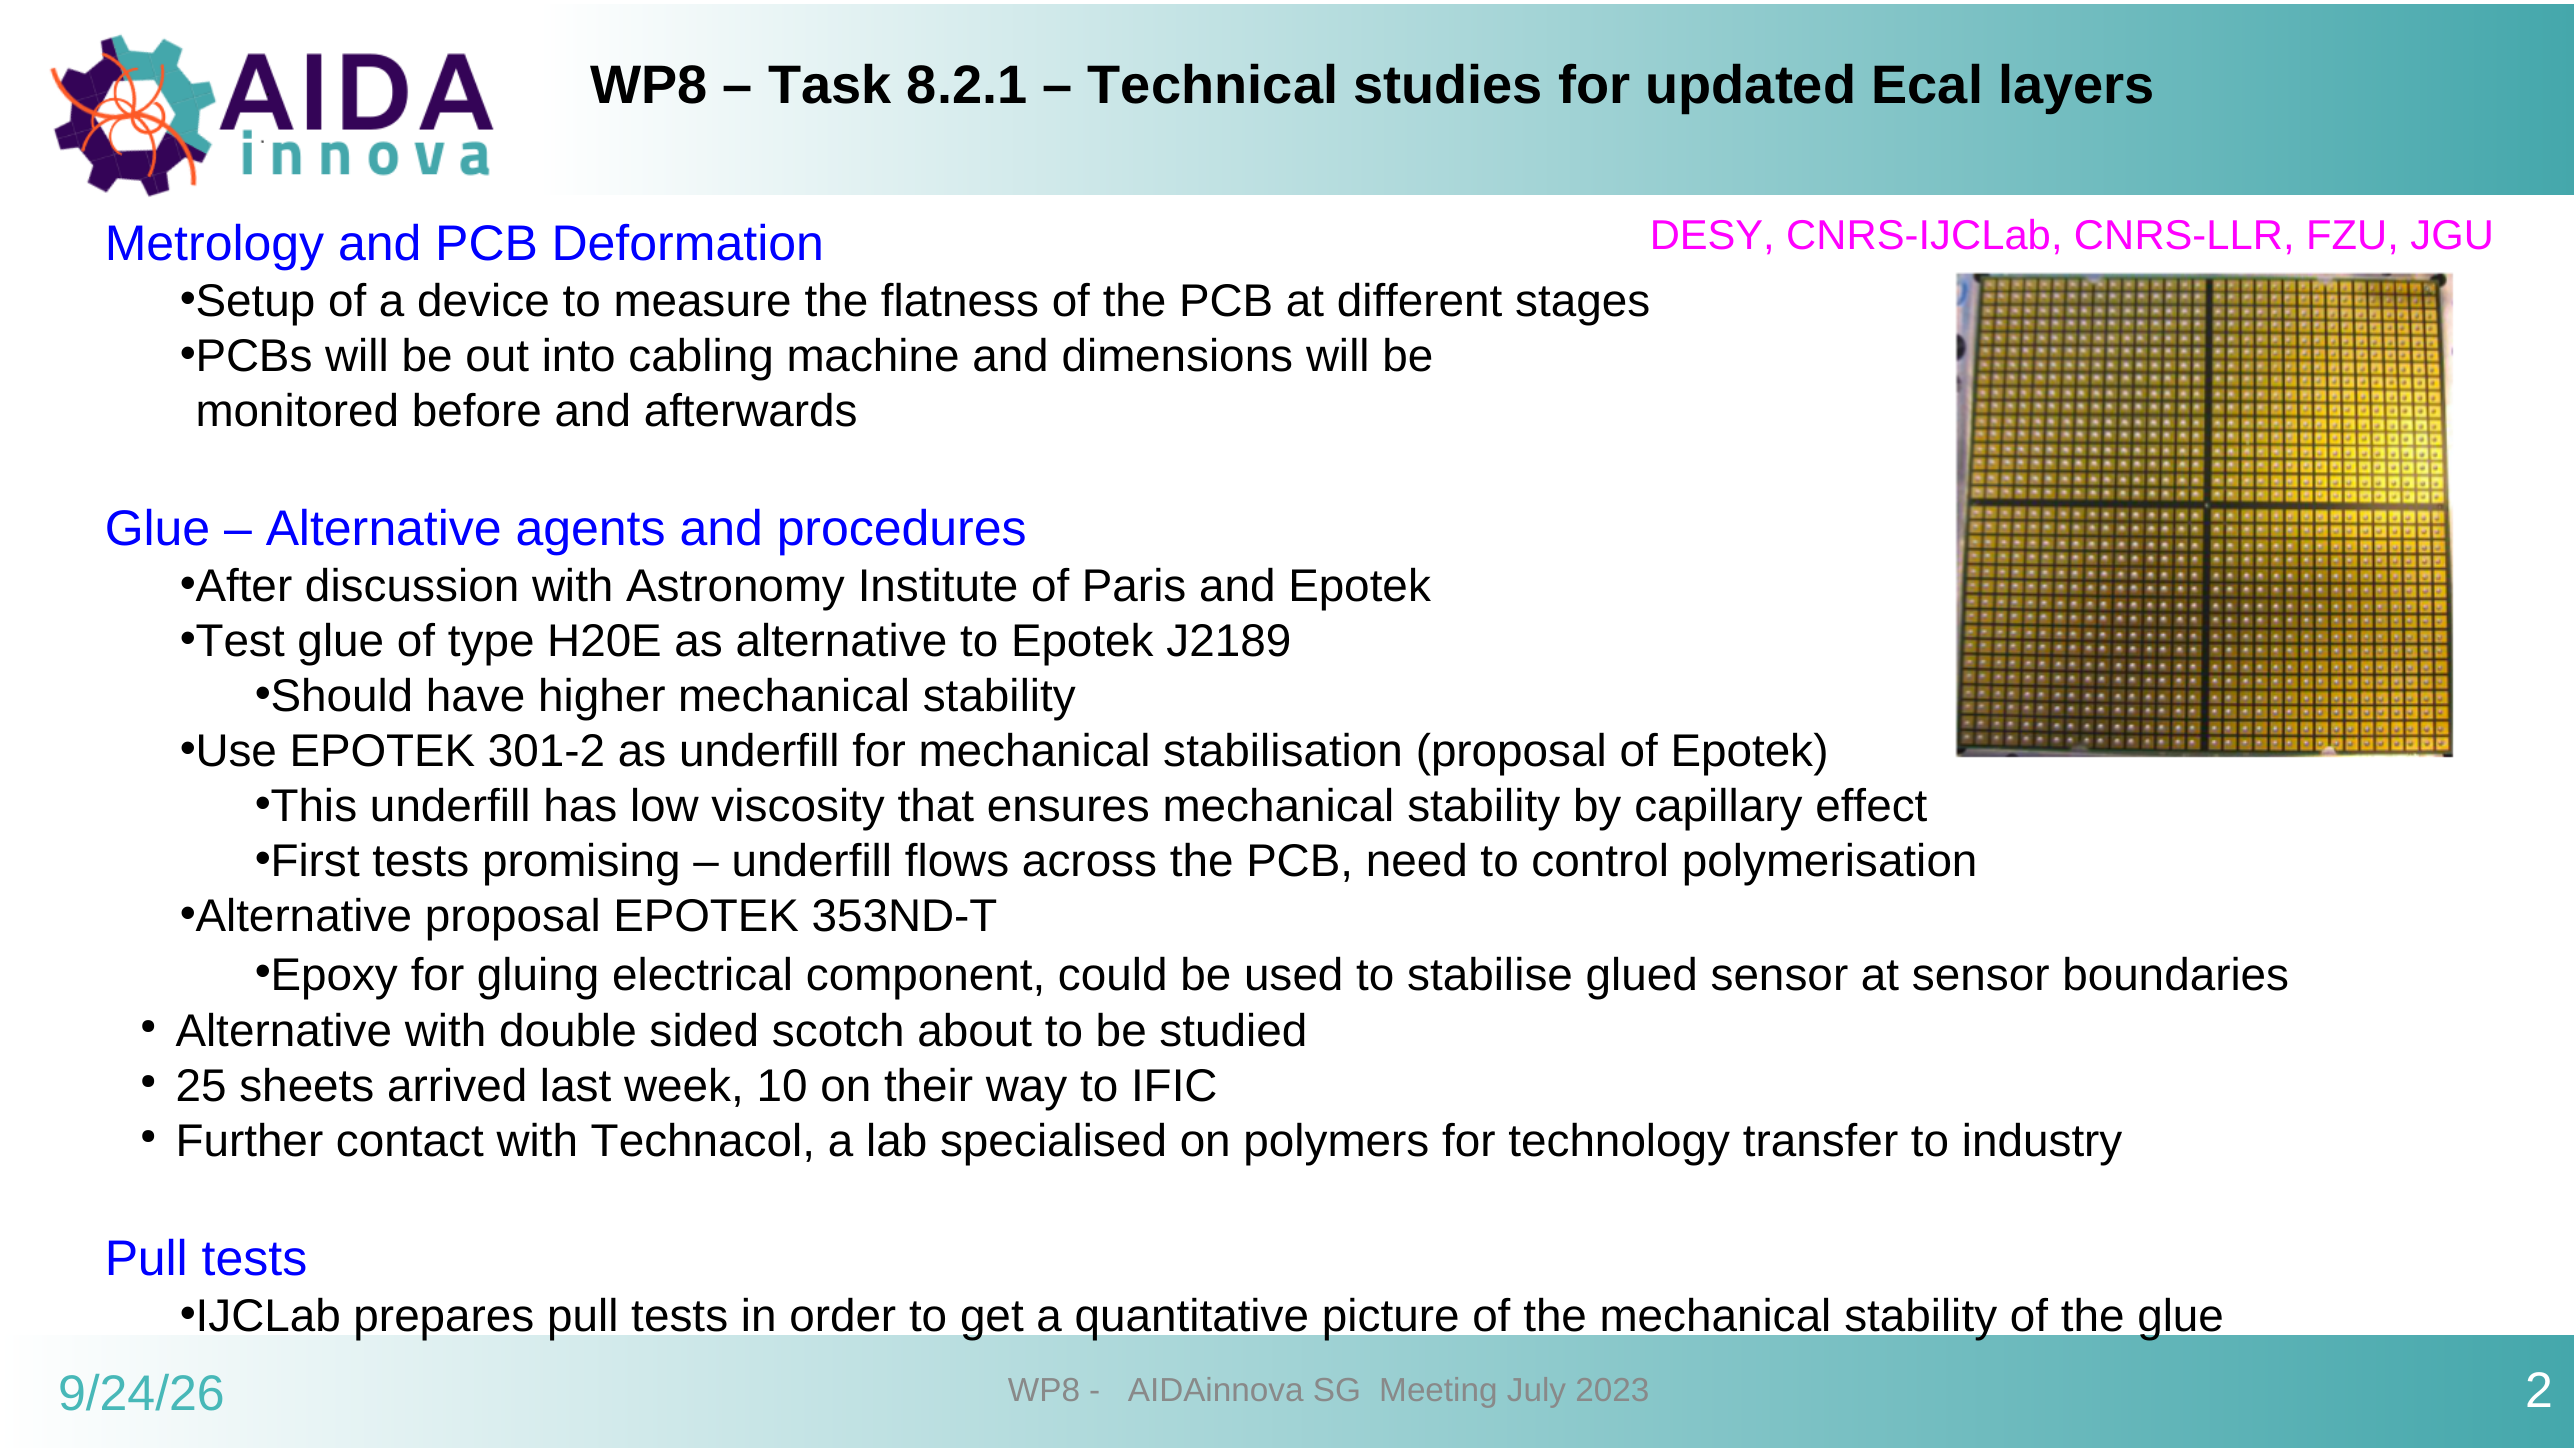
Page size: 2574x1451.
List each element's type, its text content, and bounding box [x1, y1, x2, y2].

text_box WP8 – Task 8.2.1 – Technical studies for updated Ecal layers [575, 42, 2574, 198]
text_box Metrology and PCB Deformation Setup of a device to measure the flatness of the PCB at different stages PCBs will be out into cabling machine and dimensions will be monitored before and afterwards Glue – Alternative agents and procedures After discussion with Astronomy Institute of Paris and Epotek Test glue of type H20E as alternative to Epotek J2189 Should have higher mechanical stability Use EPOTEK 301-2 as underfill for mechanical stabilisation (proposal of Epotek) This underfill has low viscosity that ensures mechanical stability by capillary effect First tests promising – underfill flows across the PCB, need to control polymerisation Alternative proposal EPOTEK 353ND-T Epoxy for gluing electrical component, could be used to stabilise glued sensor at sensor boundaries Alternative with double sided scotch about to be studied 25 sheets arrived last week, 10 on their way to IFIC Further contact with Technacol, a lab specialised on polymers for technology transfer to industry Pull tests IJCLab prepares pull tests in order to get a quantitative picture of the mechanical stability of the glue [90, 203, 2574, 1451]
picture [1953, 268, 2461, 766]
picture [42, 5, 517, 219]
